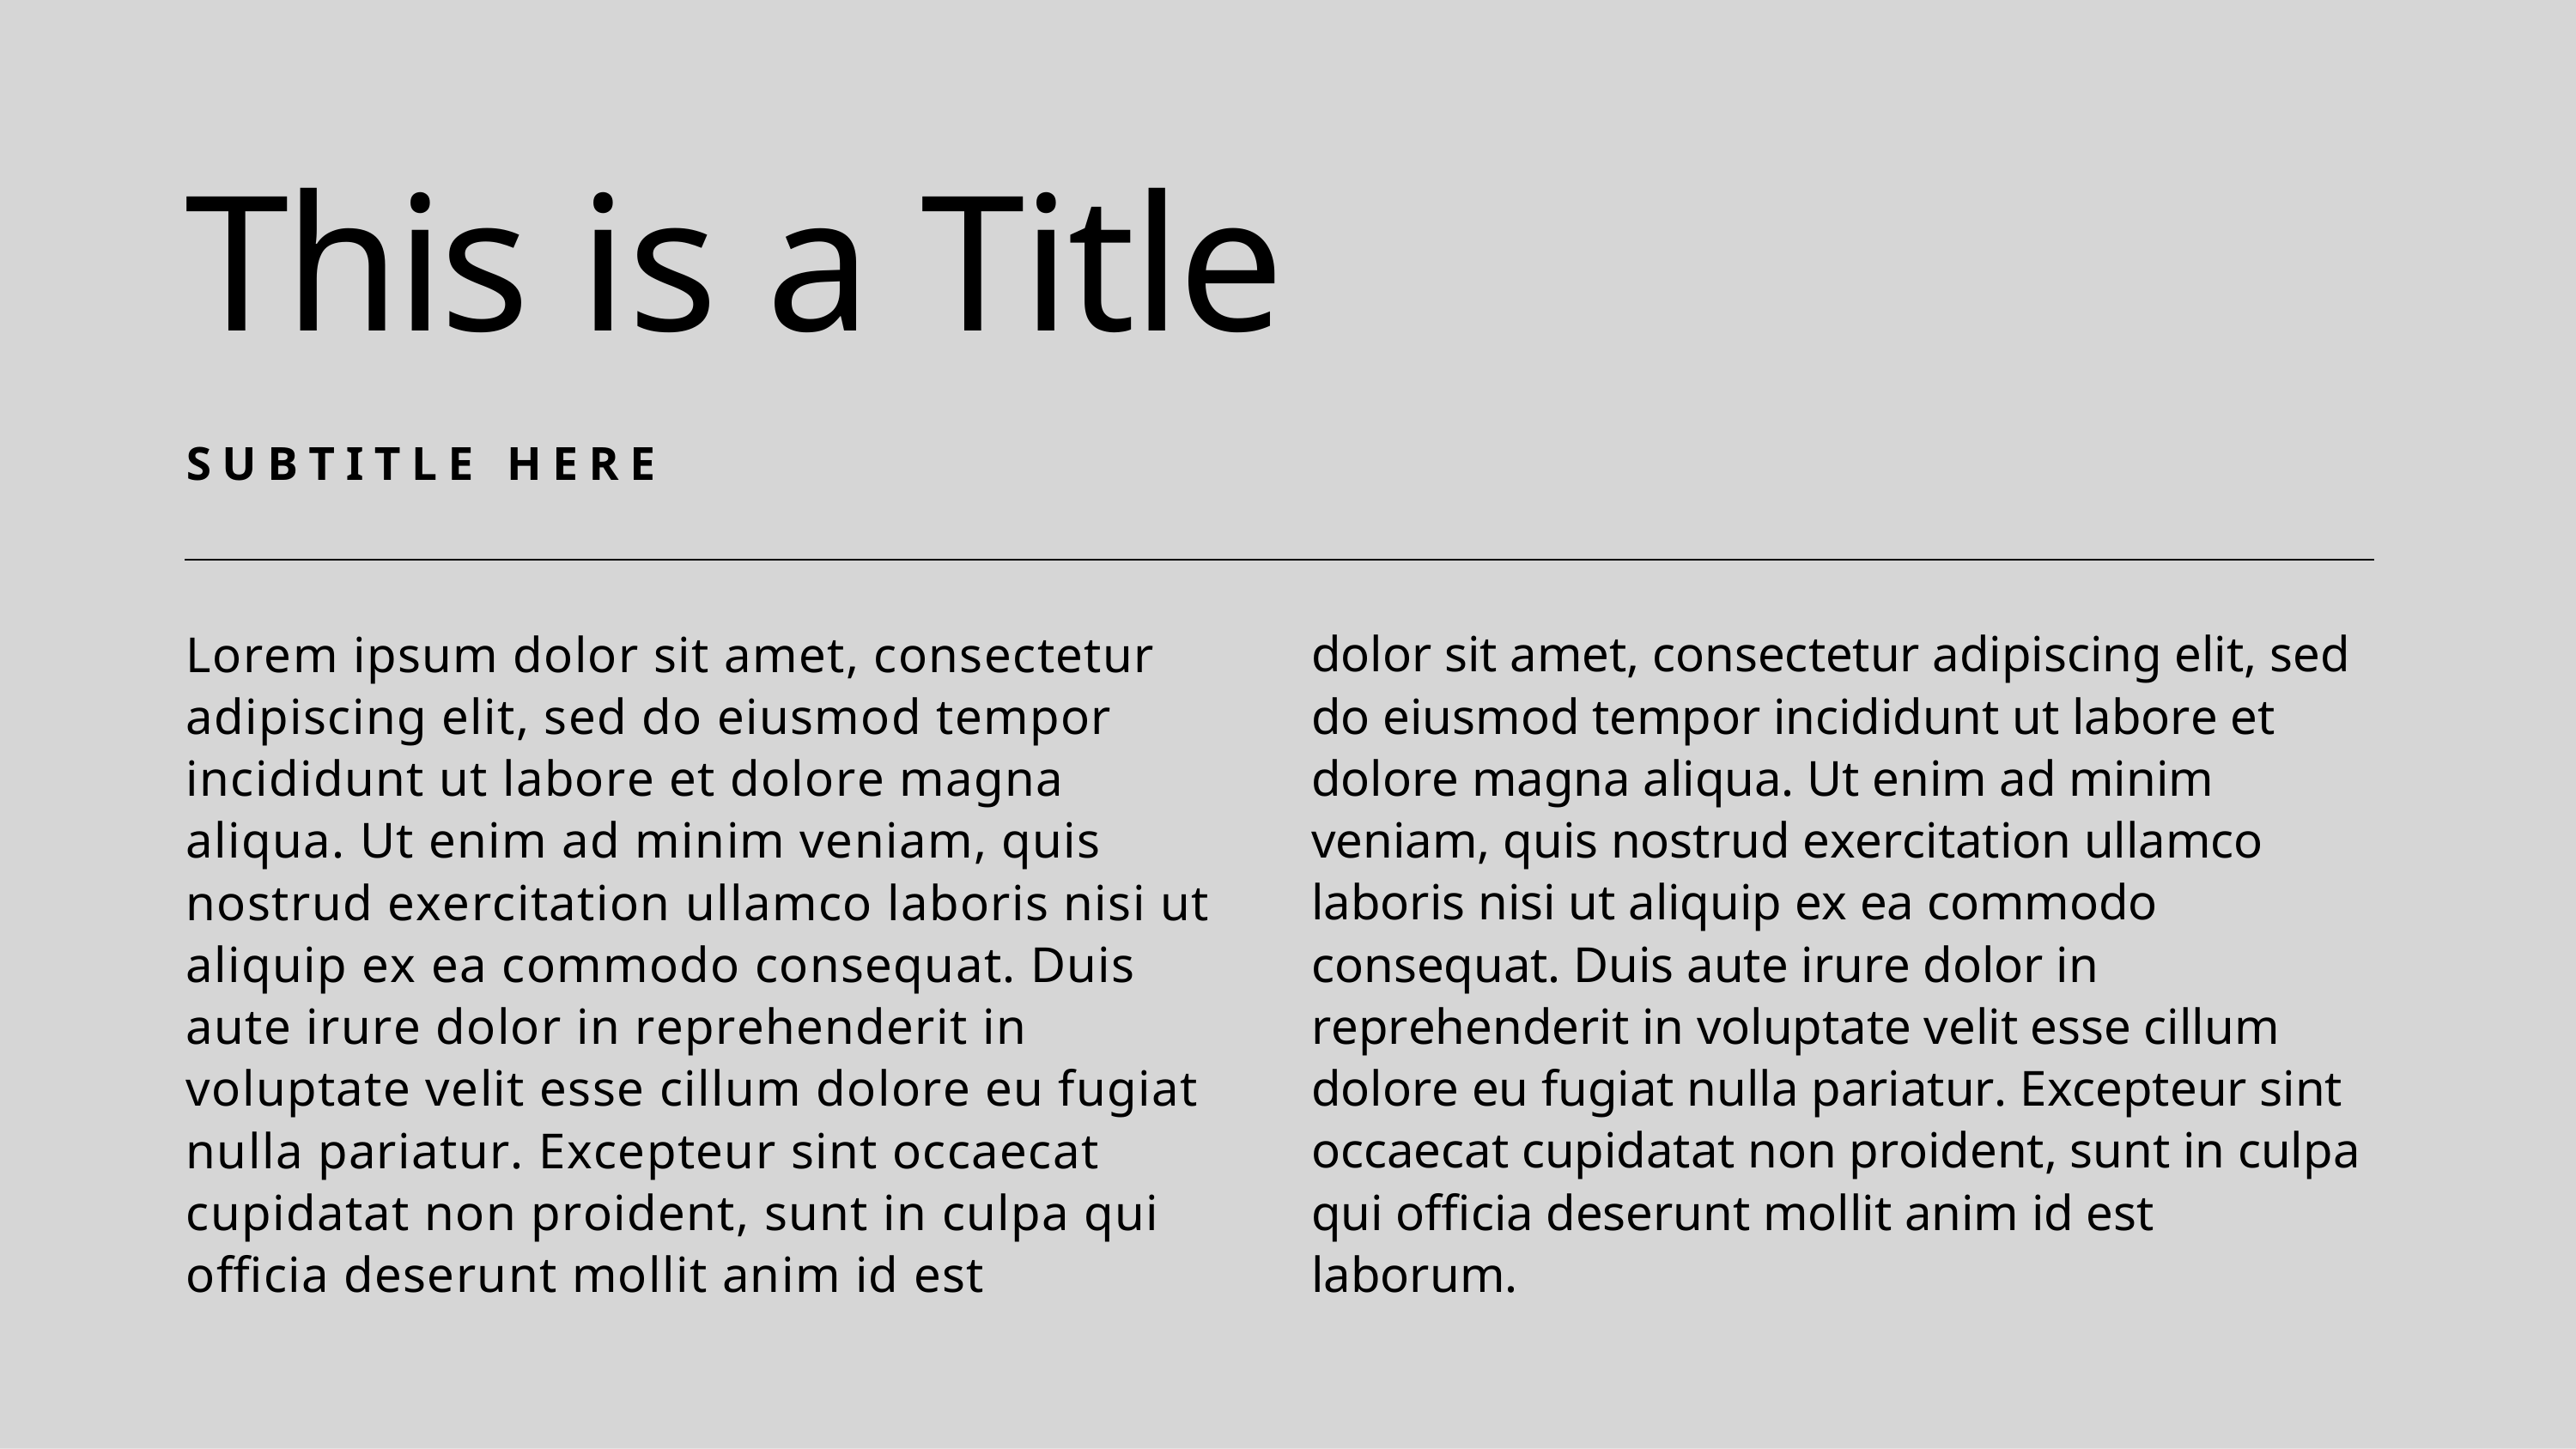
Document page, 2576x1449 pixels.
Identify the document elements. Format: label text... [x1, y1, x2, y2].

list SUBTITLE HERE Lorem ipsum dolor sit amet, consectetur adipiscing elit, sed do eiusmod tempor incididunt ut labore et dolore magna aliqua. Ut enim ad minim veniam, quis nostrud exercitation ullamco laboris nisi ut aliquip ex ea commodo consequat. Duis aute irure dolor in reprehenderit in voluptate velit esse cillum dolore eu fugiat nulla pariatur. Excepteur sint occaecat cupidatat non proident, sunt in culpa qui officia deserunt mollit anim id est [182, 432, 1248, 1303]
text_box dolor sit amet, consectetur adipiscing elit, sed do eiusmod tempor incididunt ut labore et dolore magna aliqua. Ut enim ad minim veniam, quis nostrud exercitation ullamco laboris nisi ut aliquip ex ea commodo consequat. Duis aute irure dolor in reprehenderit in voluptate velit esse cillum dolore eu fugiat nulla pariatur. Excepteur sint occaecat cupidatat non proident, sunt in culpa qui officia deserunt mollit anim id est laborum. [1309, 618, 2373, 1240]
title This is a Title [182, 136, 2394, 408]
